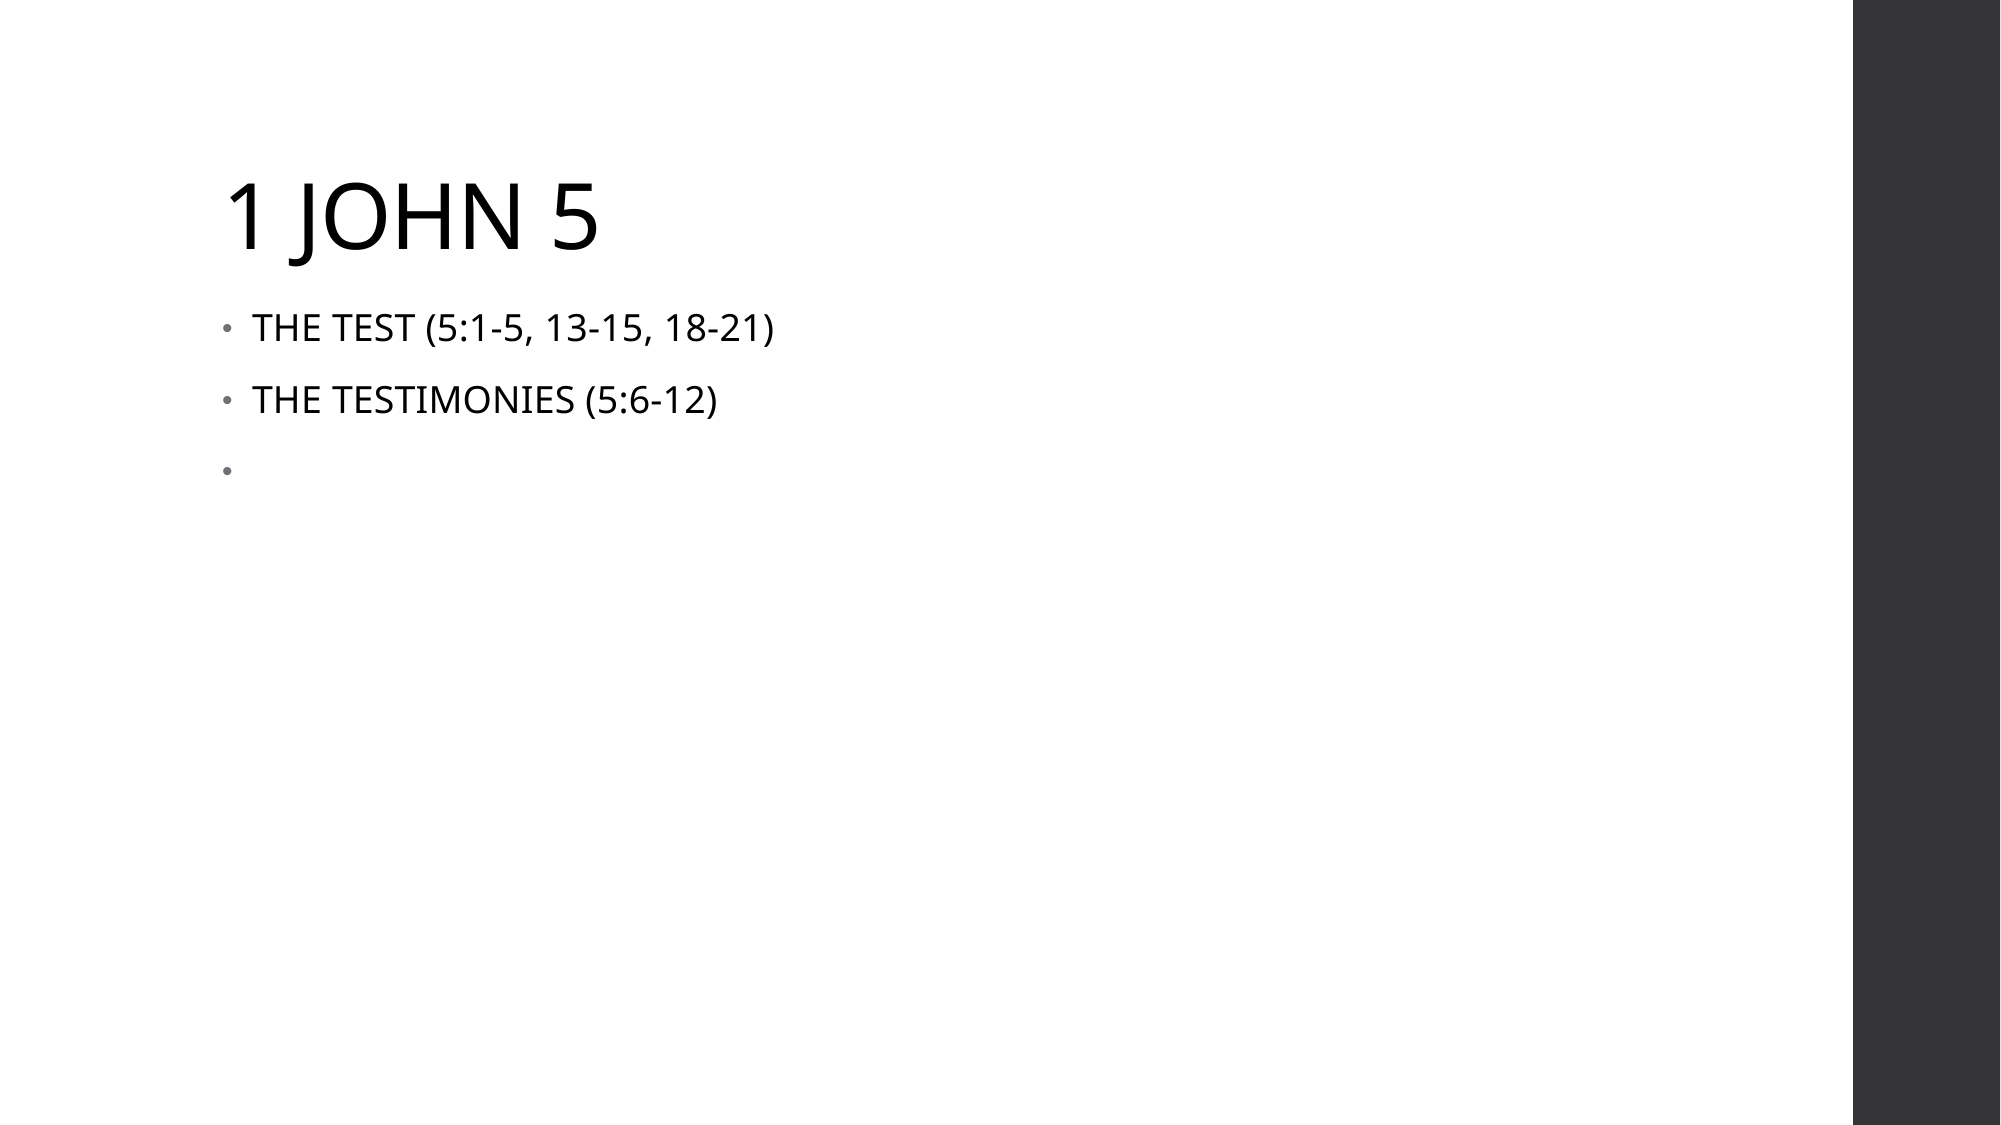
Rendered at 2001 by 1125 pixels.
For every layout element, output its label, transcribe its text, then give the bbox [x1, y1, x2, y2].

list THE TEST (5:1-5, 13-15, 18-21) THE TESTIMONIES (5:6-12) [206, 299, 1617, 1014]
title 1 JOHN 5 [206, 60, 1797, 278]
